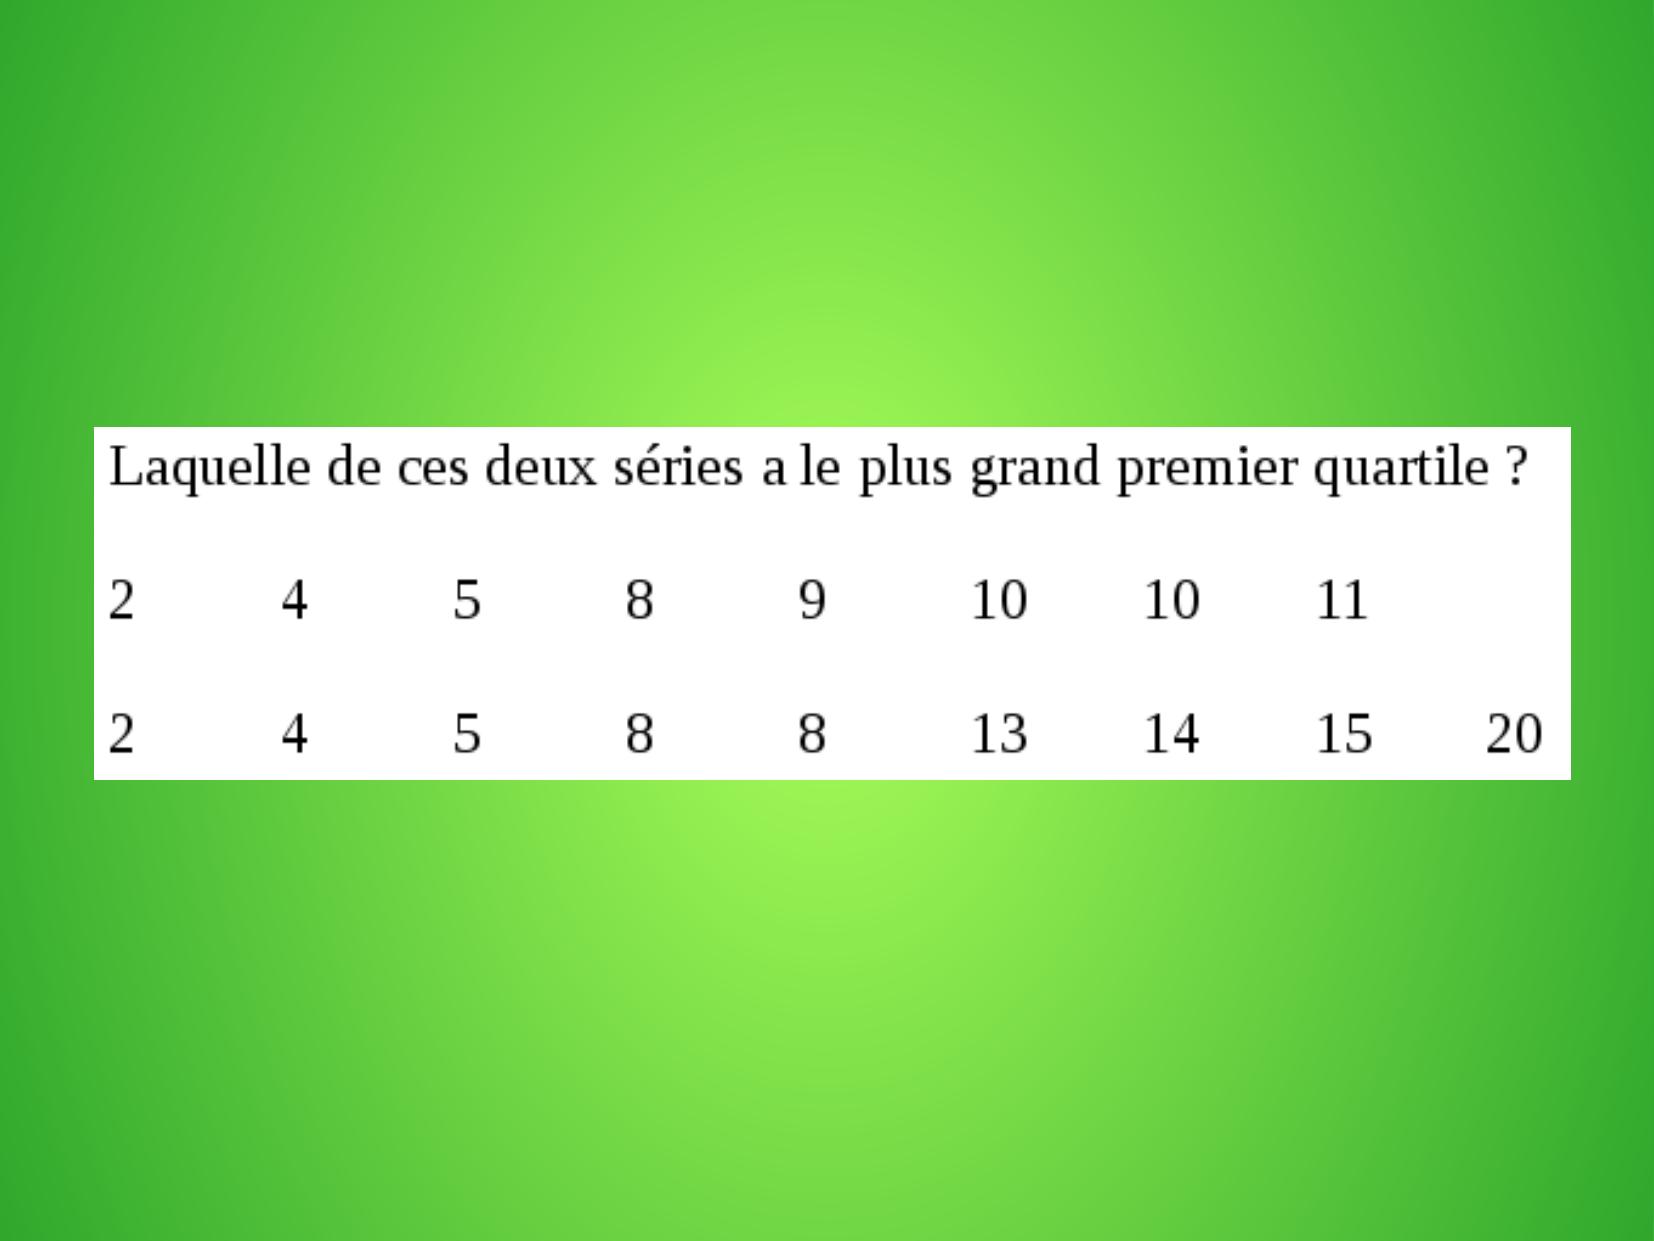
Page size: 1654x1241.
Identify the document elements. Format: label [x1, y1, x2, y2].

picture [94, 427, 1571, 780]
